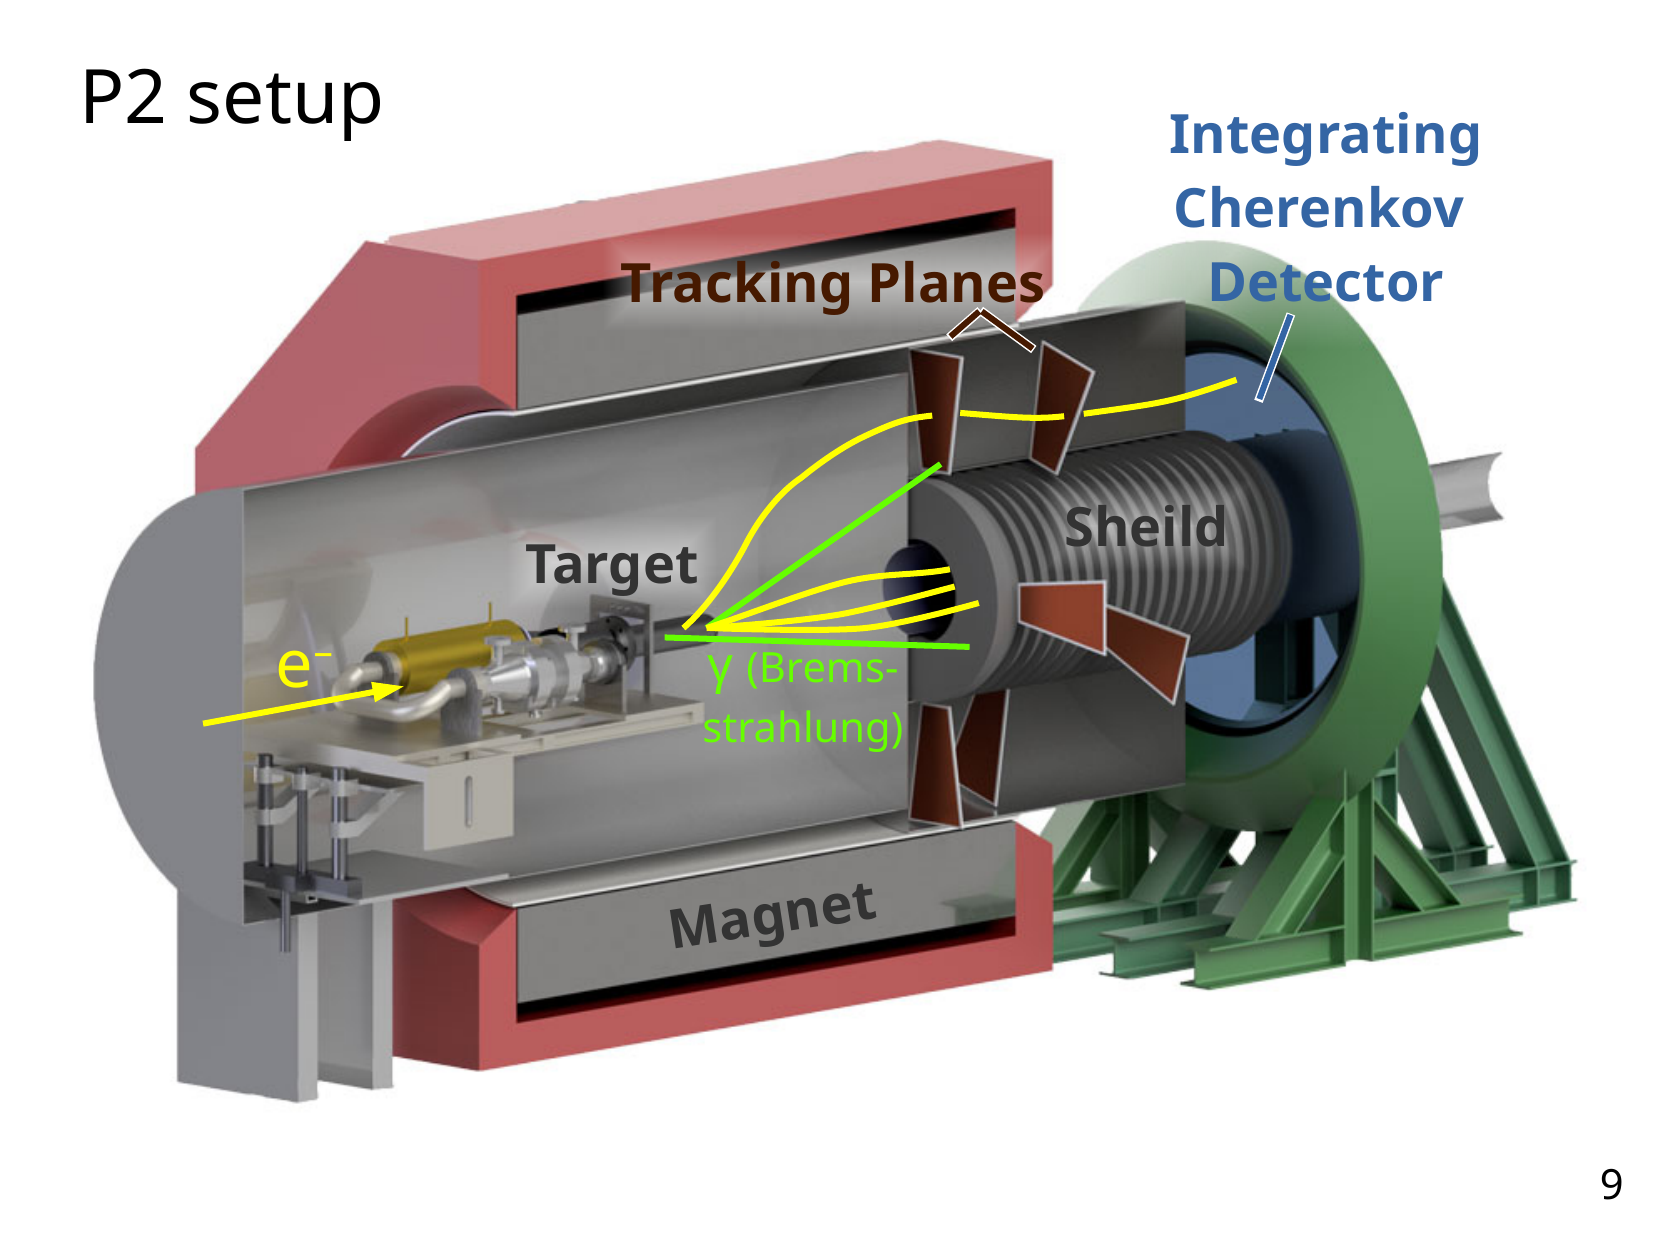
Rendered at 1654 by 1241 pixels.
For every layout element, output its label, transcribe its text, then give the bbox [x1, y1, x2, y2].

text_box Integrating Cherenkov Detector [1134, 63, 1518, 351]
text_box Sheild [1041, 479, 1252, 573]
text_box P2 setup [64, 35, 644, 152]
text_box e– [261, 608, 381, 819]
text_box Target [506, 515, 718, 610]
picture [86, 125, 1594, 1116]
text_box γ (Brems- strahlung) [780, 621, 885, 626]
text_box γ (Brems- strahlung) [591, 621, 1015, 931]
text_box Tracking Planes [602, 232, 1065, 332]
text_box Tracking Planes [964, 317, 1000, 332]
text_box Magnet [641, 849, 913, 1047]
